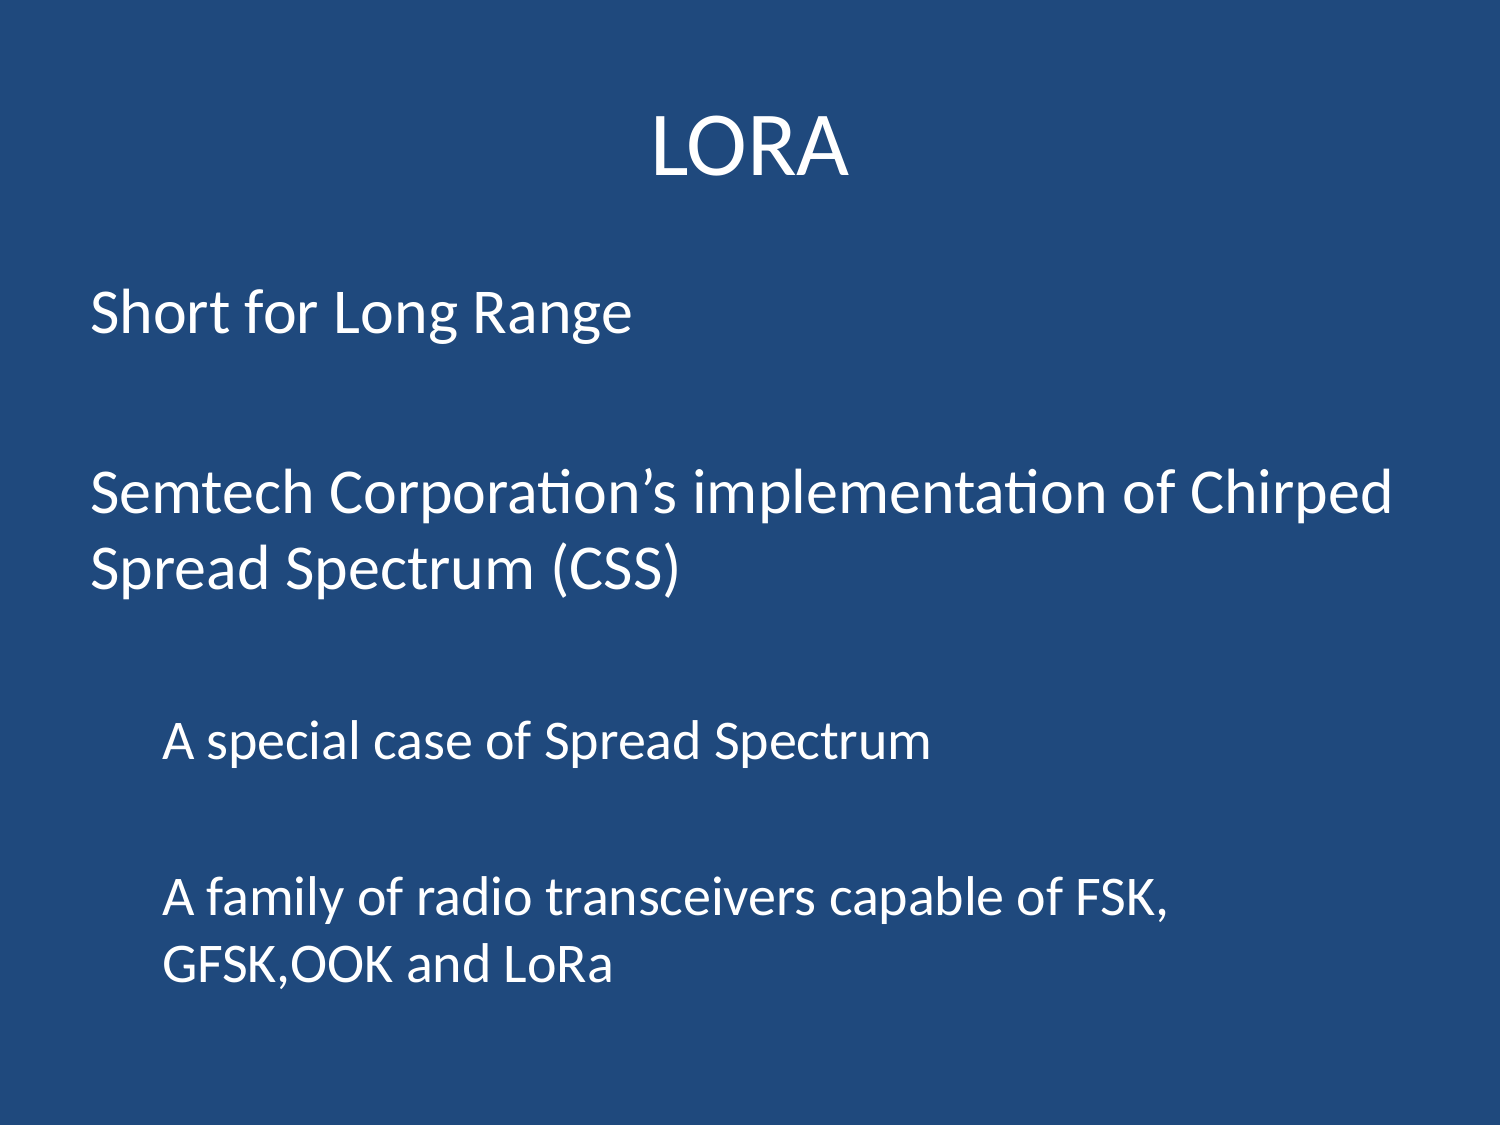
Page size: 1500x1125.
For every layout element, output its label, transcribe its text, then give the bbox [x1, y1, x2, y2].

list Short for Long Range Semtech Corporation’s implementation of Chirped Spread Spectrum (CSS) A special case of Spread Spectrum A family of radio transceivers capable of FSK, GFSK,OOK and LoRa [75, 262, 1425, 1005]
title LORA [75, 45, 1425, 233]
